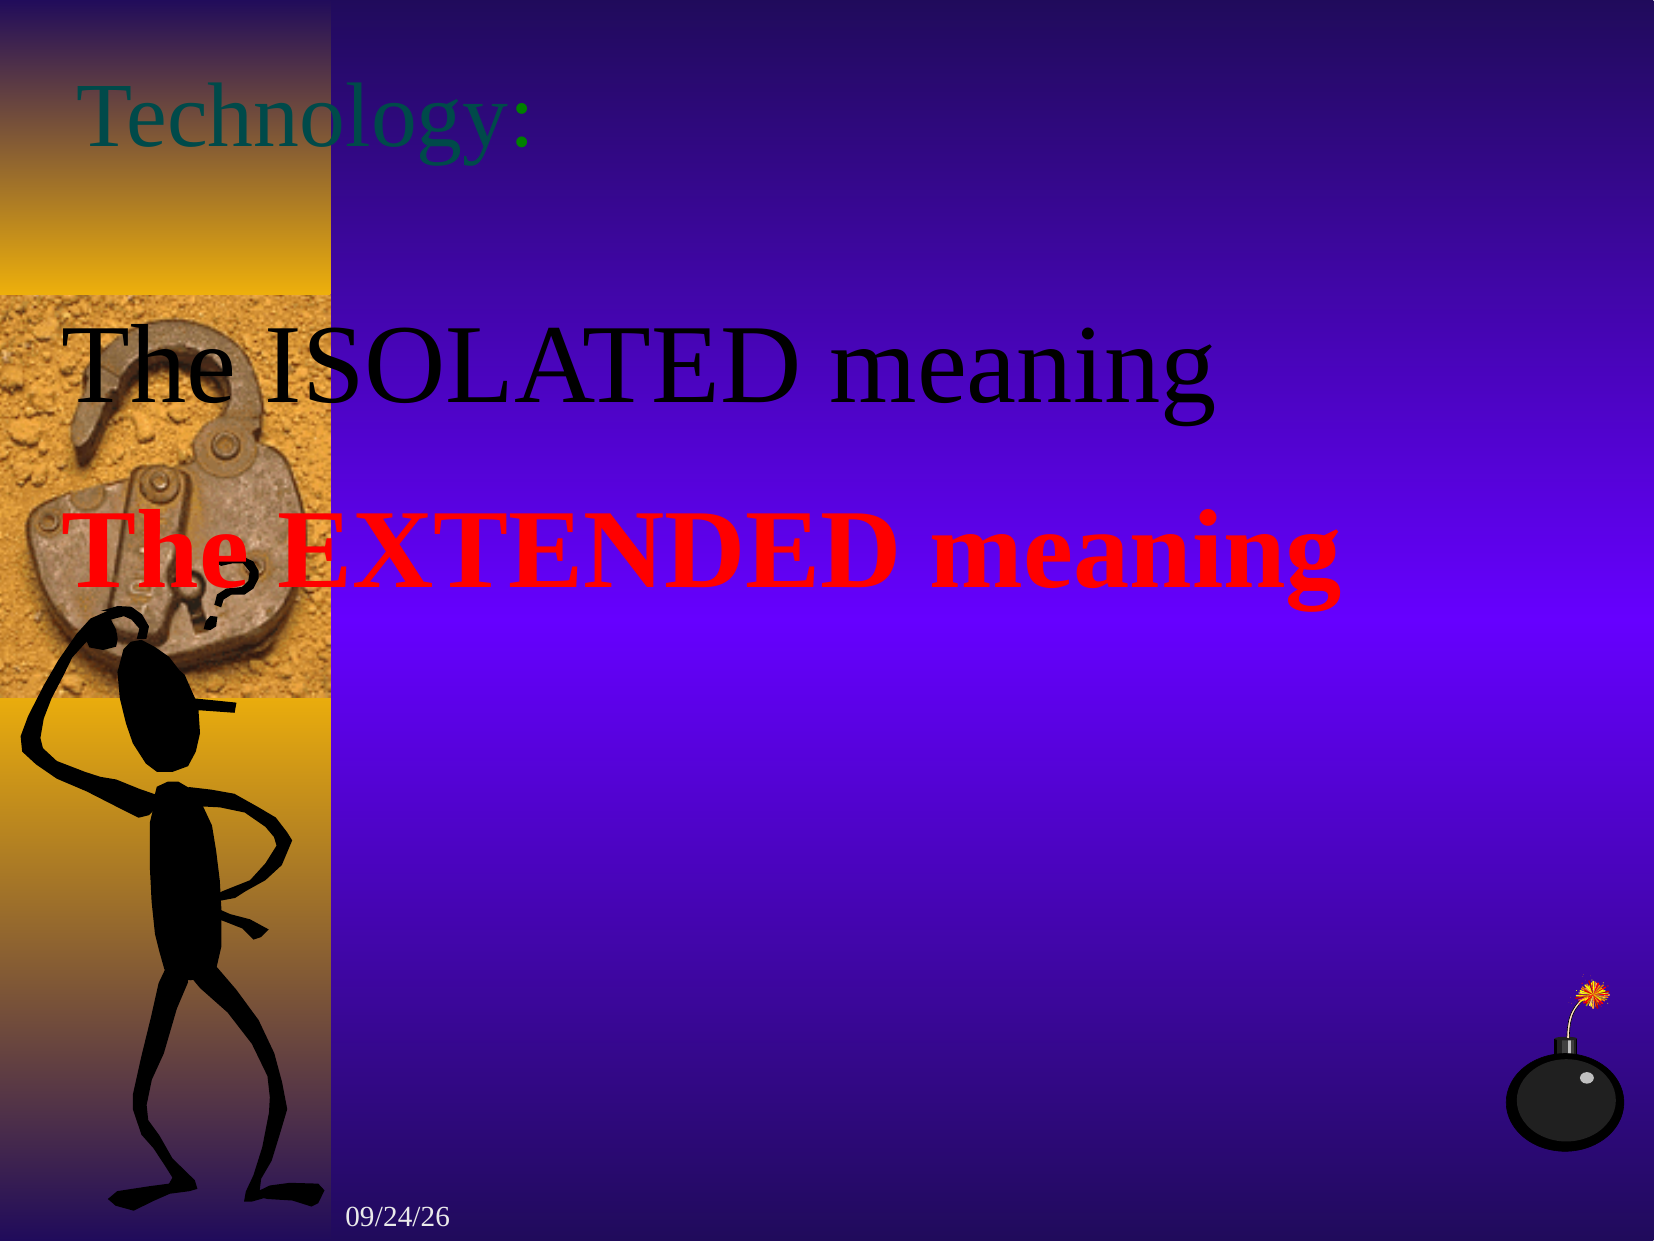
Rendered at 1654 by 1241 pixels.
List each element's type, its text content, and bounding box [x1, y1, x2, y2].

list The ISOLATED meaning The EXTENDED meaning [46, 265, 1624, 709]
title Technology: [76, 7, 886, 200]
picture [1505, 974, 1625, 1152]
picture [0, 295, 325, 1211]
